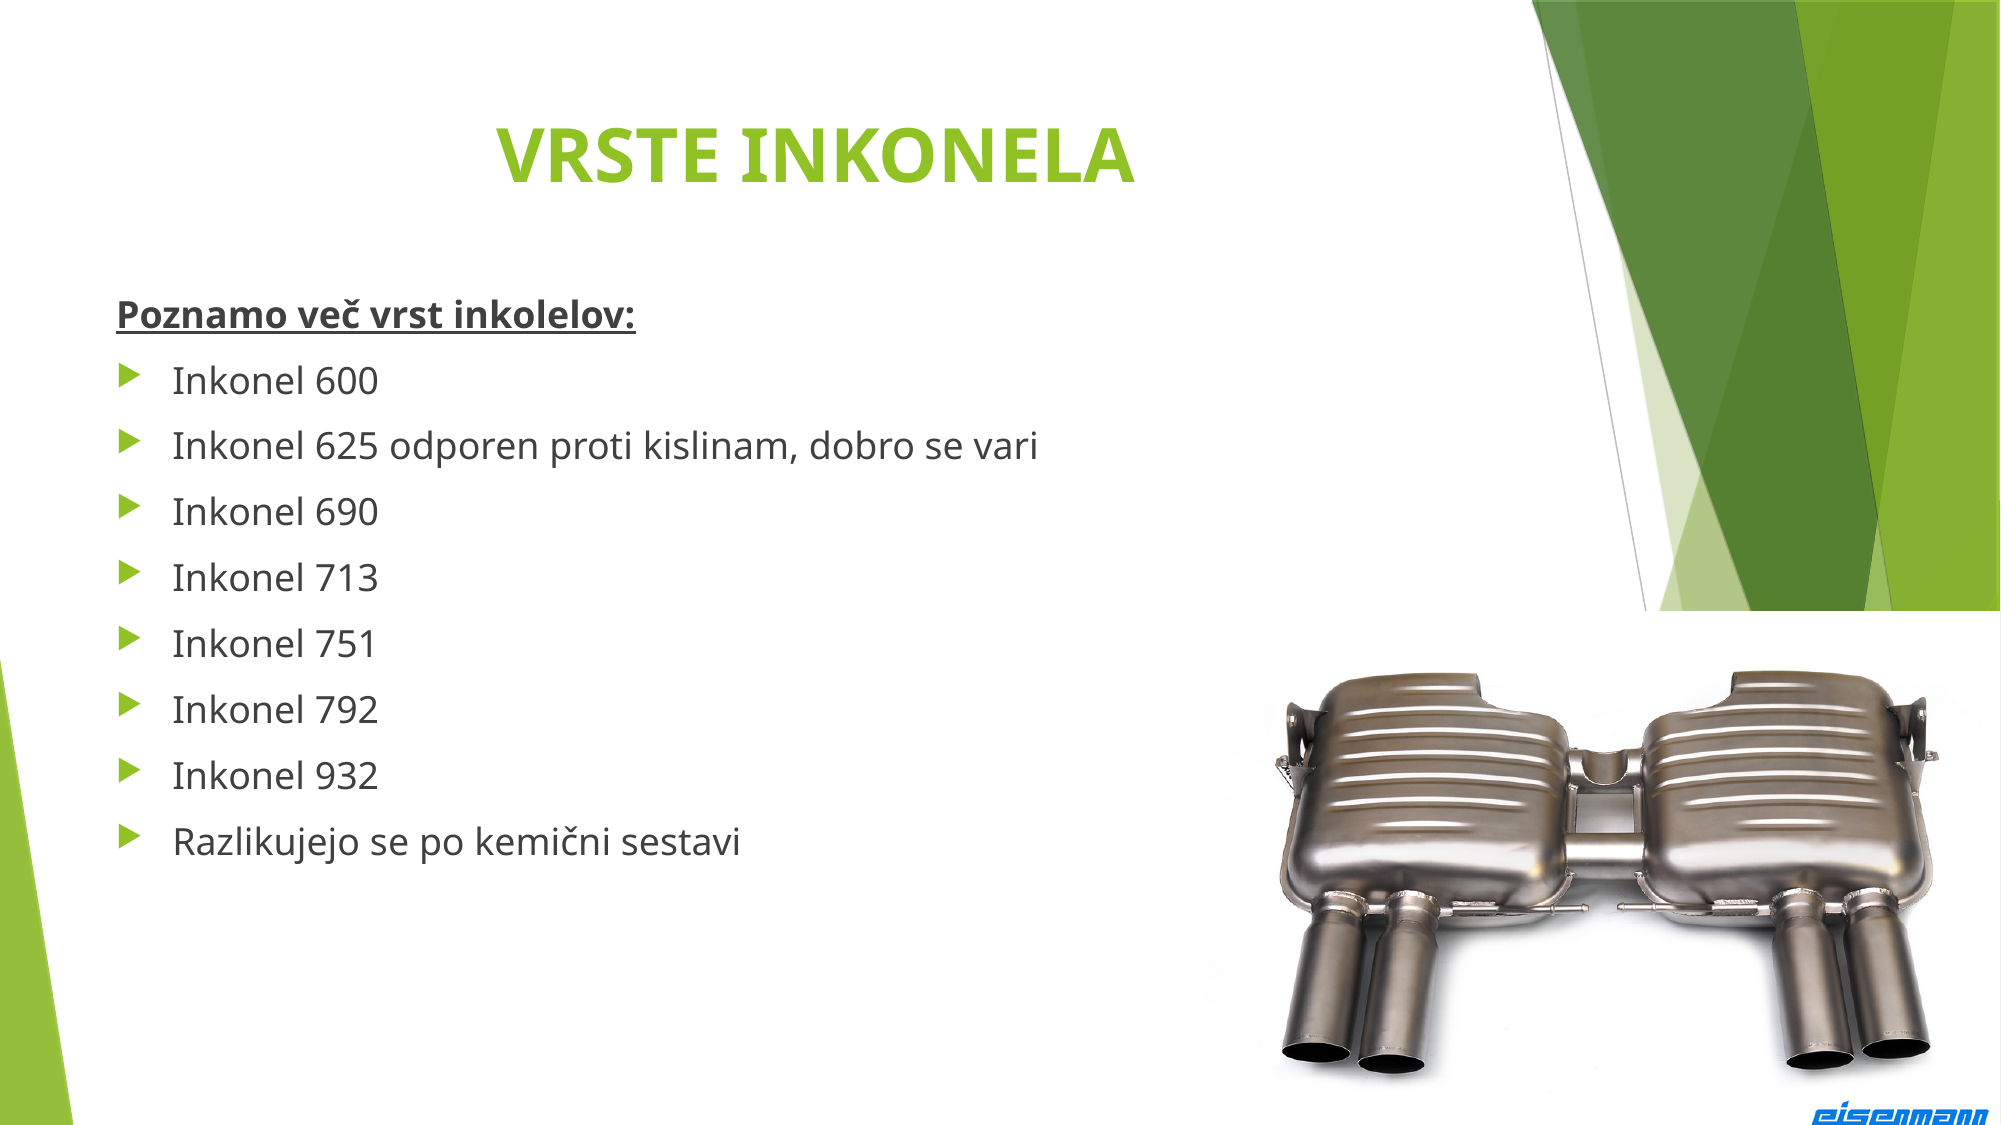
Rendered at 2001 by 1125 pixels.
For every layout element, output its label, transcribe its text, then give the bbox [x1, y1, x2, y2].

list Poznamo več vrst inkolelov: Inkonel 600 Inkonel 625 odporen proti kislinam, dobro se vari Inkonel 690 Inkonel 713 Inkonel 751 Inkonel 792 Inkonel 932 Razlikujejo se po kemični sestavi [101, 283, 1826, 997]
picture [1201, 611, 2000, 1125]
title VRSTE INKONELA [111, 99, 1522, 283]
